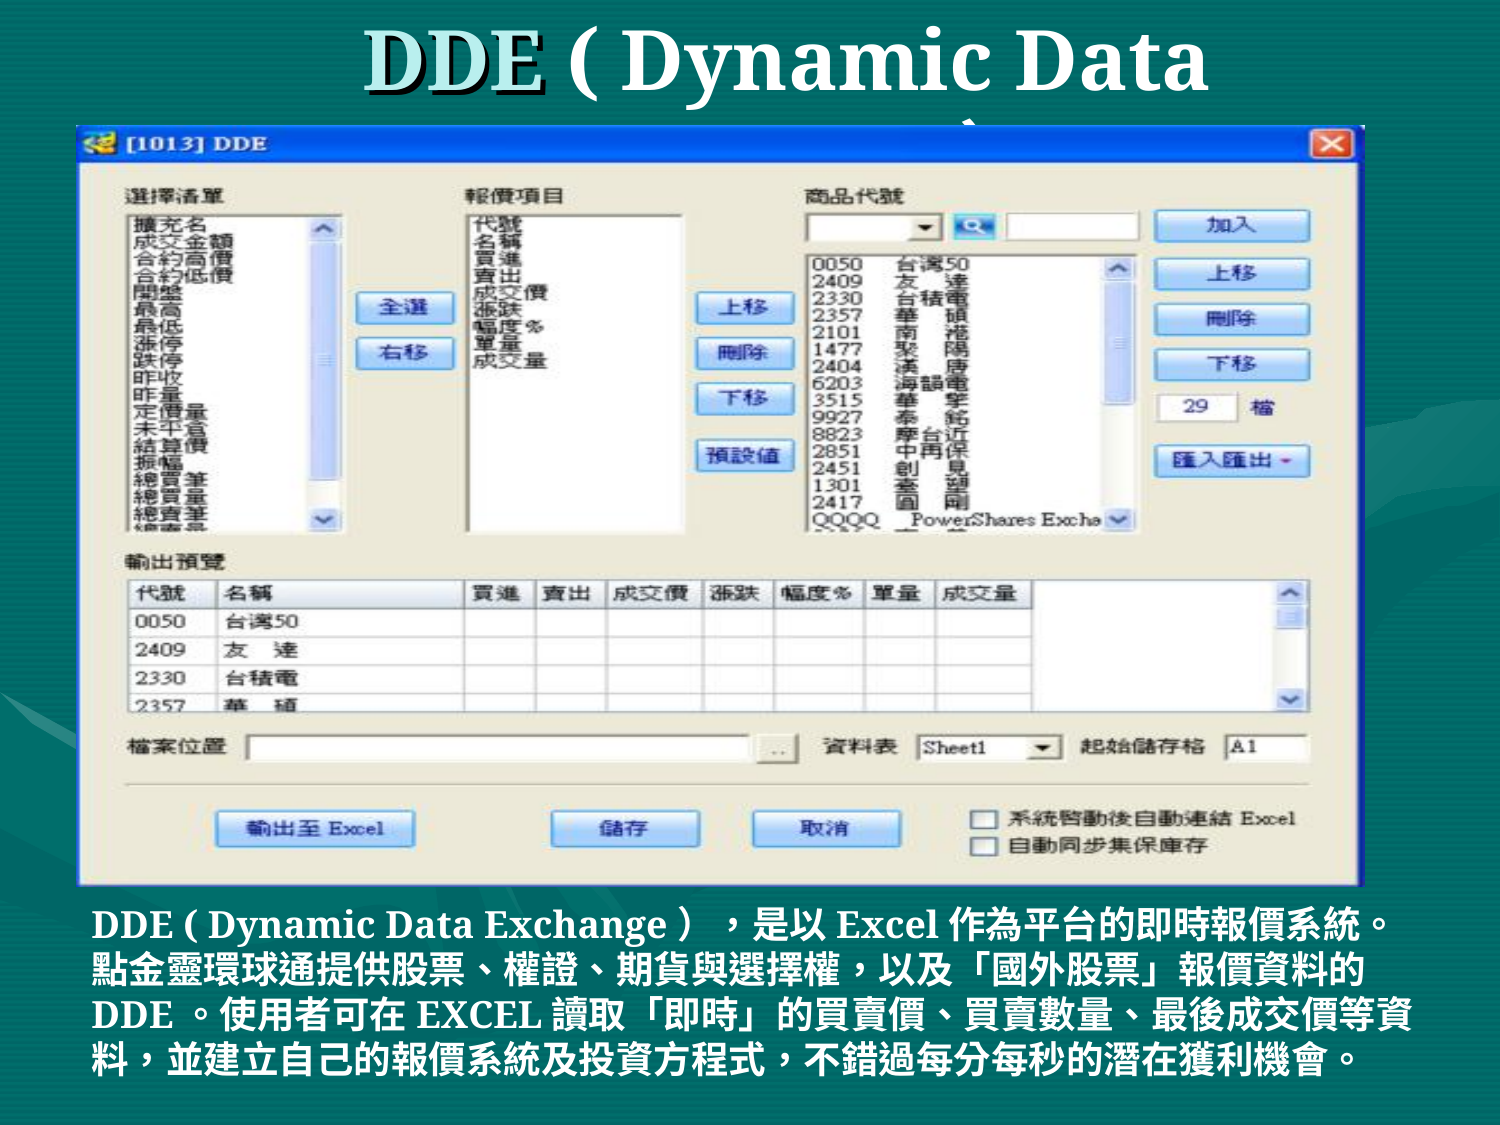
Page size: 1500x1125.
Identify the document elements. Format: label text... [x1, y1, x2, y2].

text_box DDE ( Dynamic Data Exchange），是以Excel作為平台的即時報價系統。點金靈環球通提供股票、權證、期貨與選擇權，以及「國外股票」報價資料的DDE。使用者可在EXCEL讀取「即時」的買賣價、買賣數量、最後成交價等資料，並建立自己的報價系統及投資方程式，不錯過每分每秒的潛在獲利機會。 [76, 893, 1436, 1089]
picture [0, 0, 1500, 1125]
title DDE ( Dynamic Data Exchange） [112, 0, 1463, 138]
